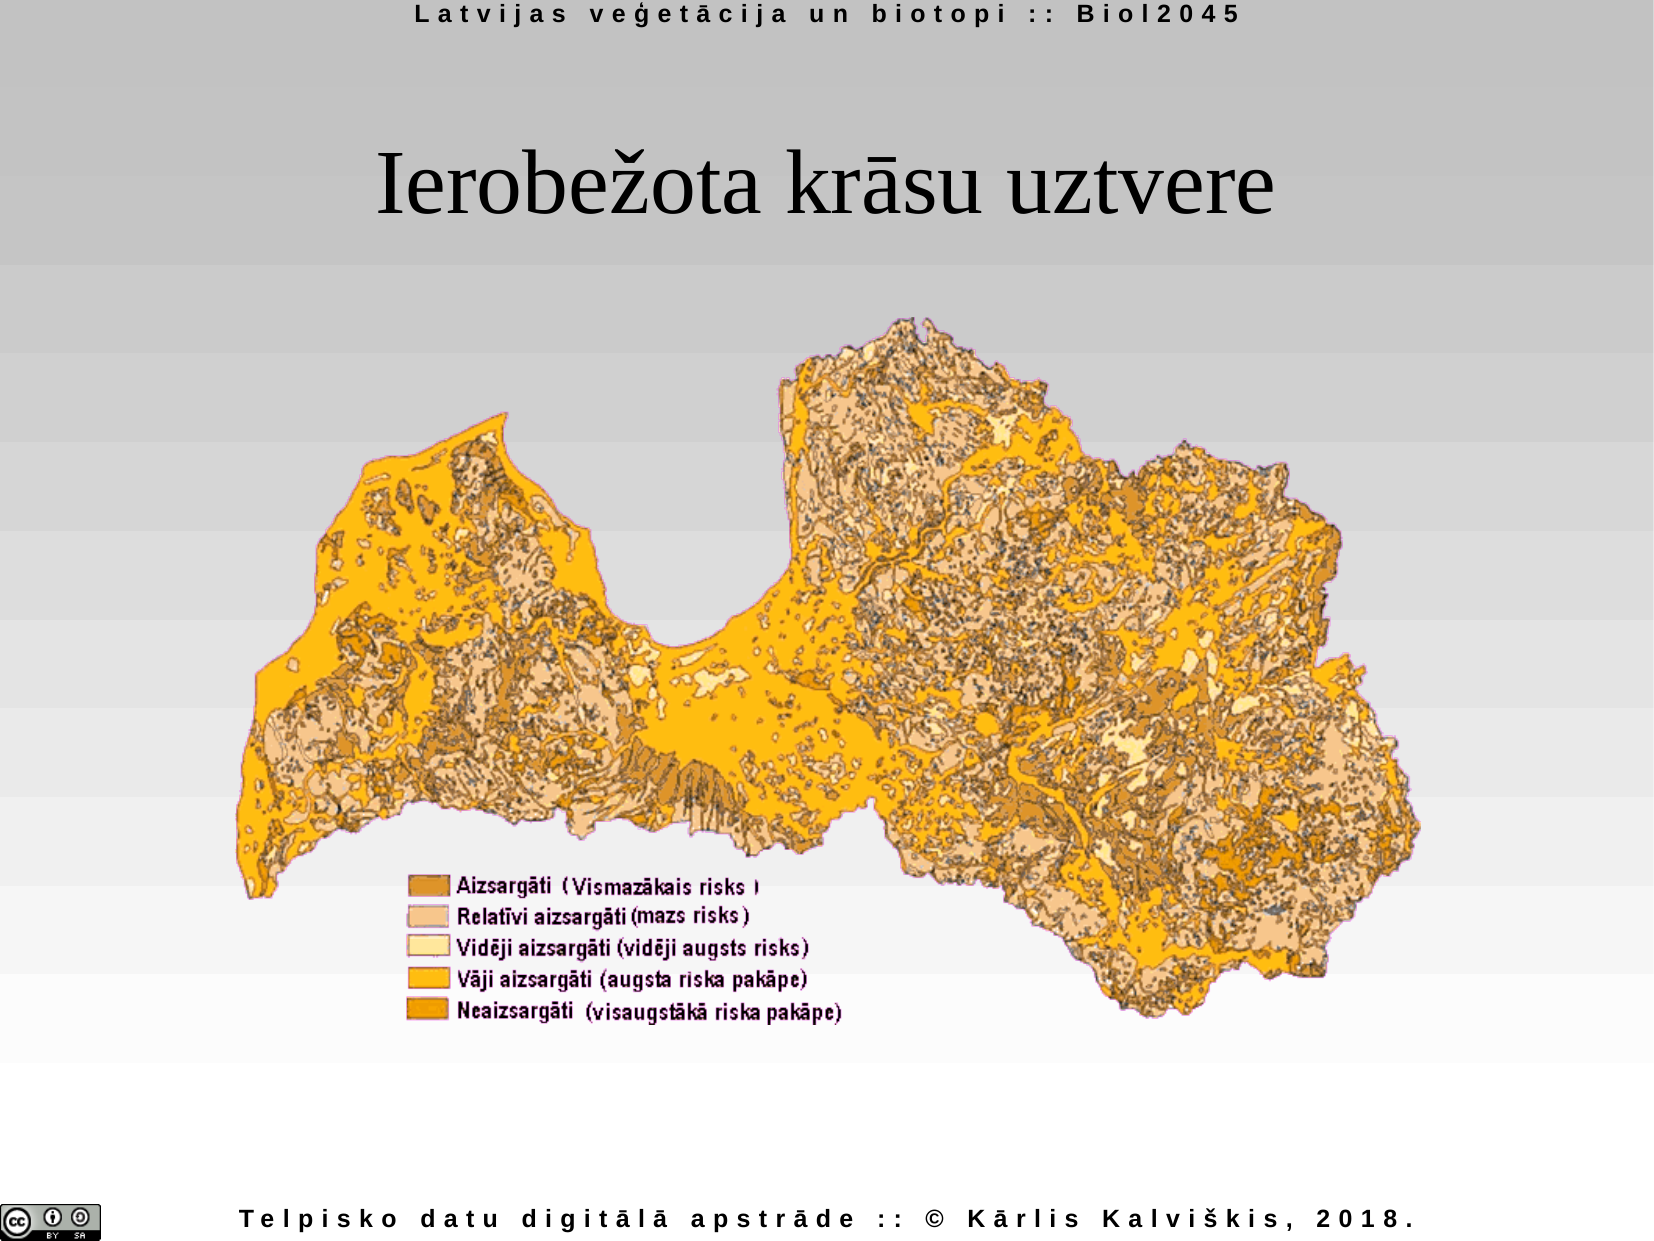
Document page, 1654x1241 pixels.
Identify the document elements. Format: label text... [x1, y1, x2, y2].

title Ierobežota krāsu uztvere [29, 49, 1625, 296]
picture [0, 0, 1654, 1241]
